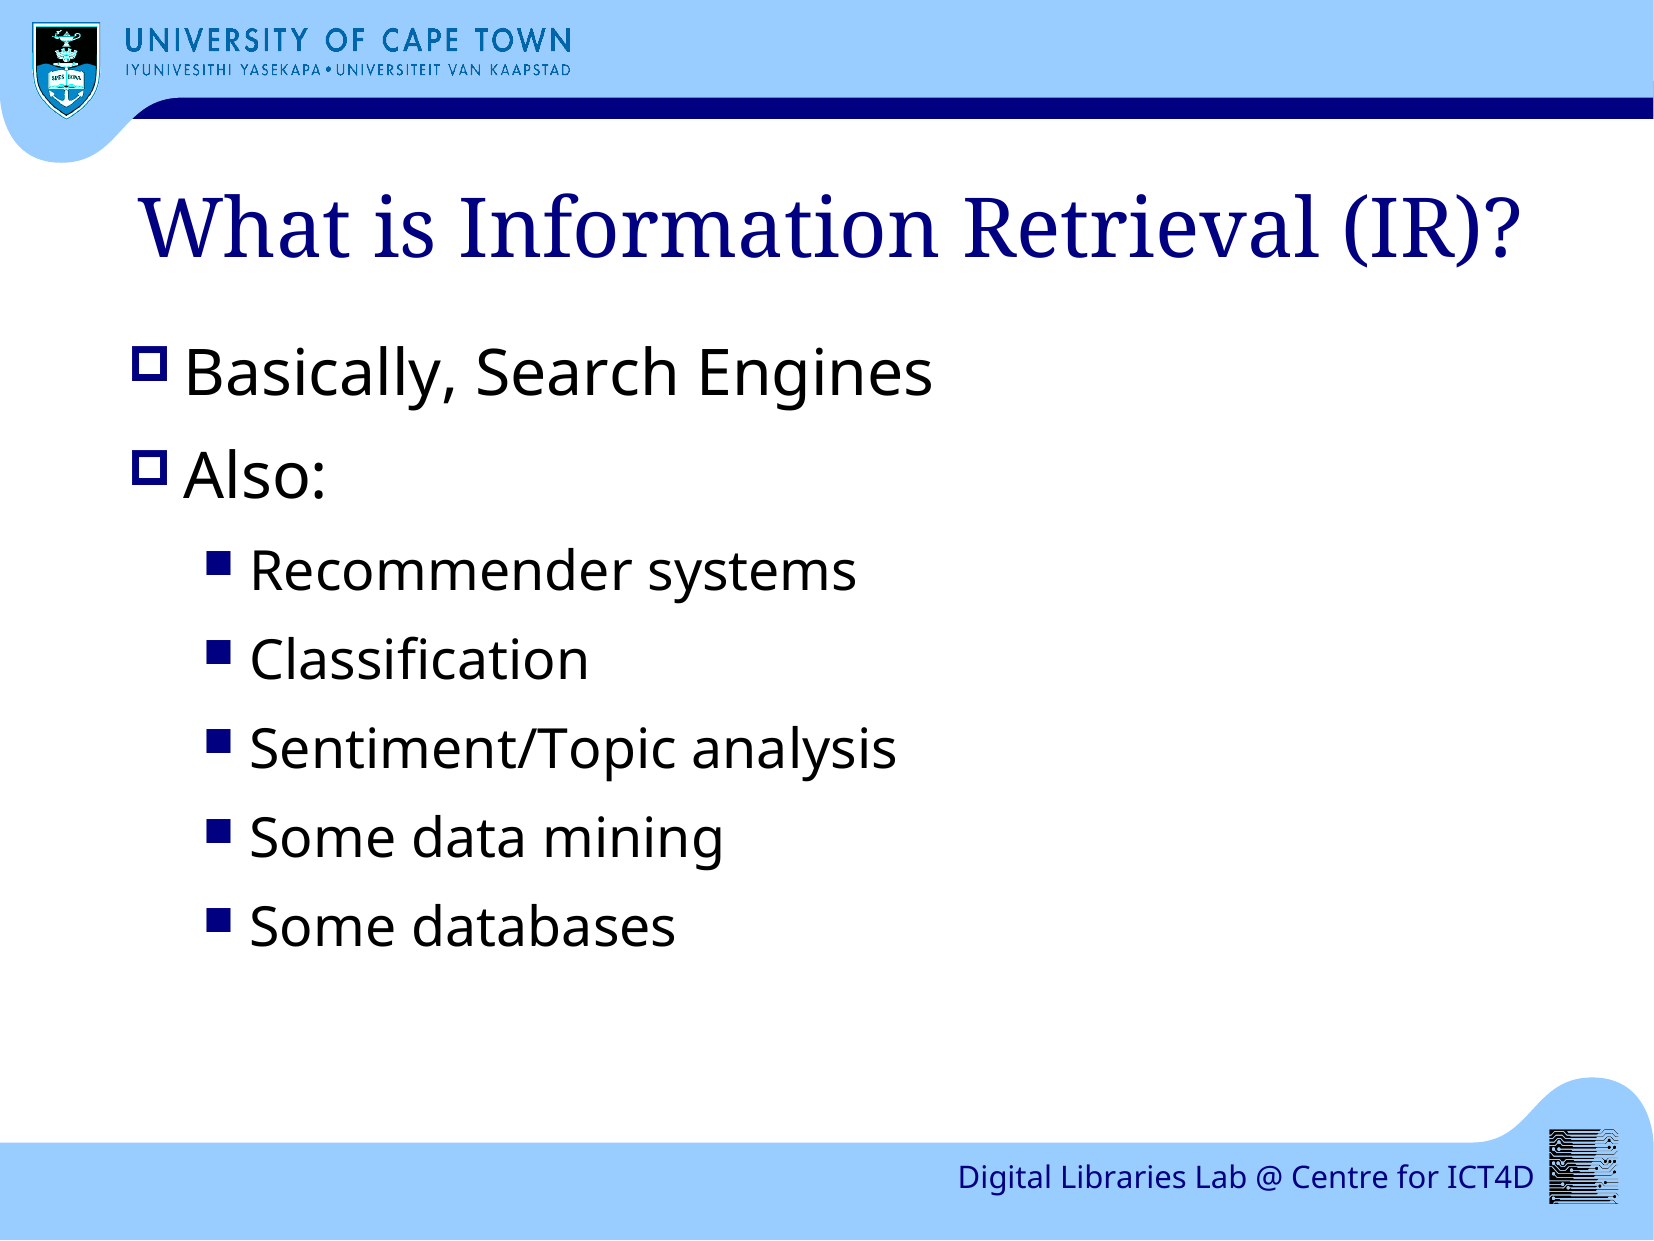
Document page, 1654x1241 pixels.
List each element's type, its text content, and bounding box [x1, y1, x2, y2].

title What is Information Retrieval (IR)? [137, 155, 1598, 296]
picture [1549, 1129, 1619, 1204]
picture [122, 25, 573, 78]
list Basically, Search Engines Also: Recommender systems Classification Sentiment/Topic analysis Some data mining Some databases [128, 326, 1597, 1046]
picture [32, 22, 101, 120]
